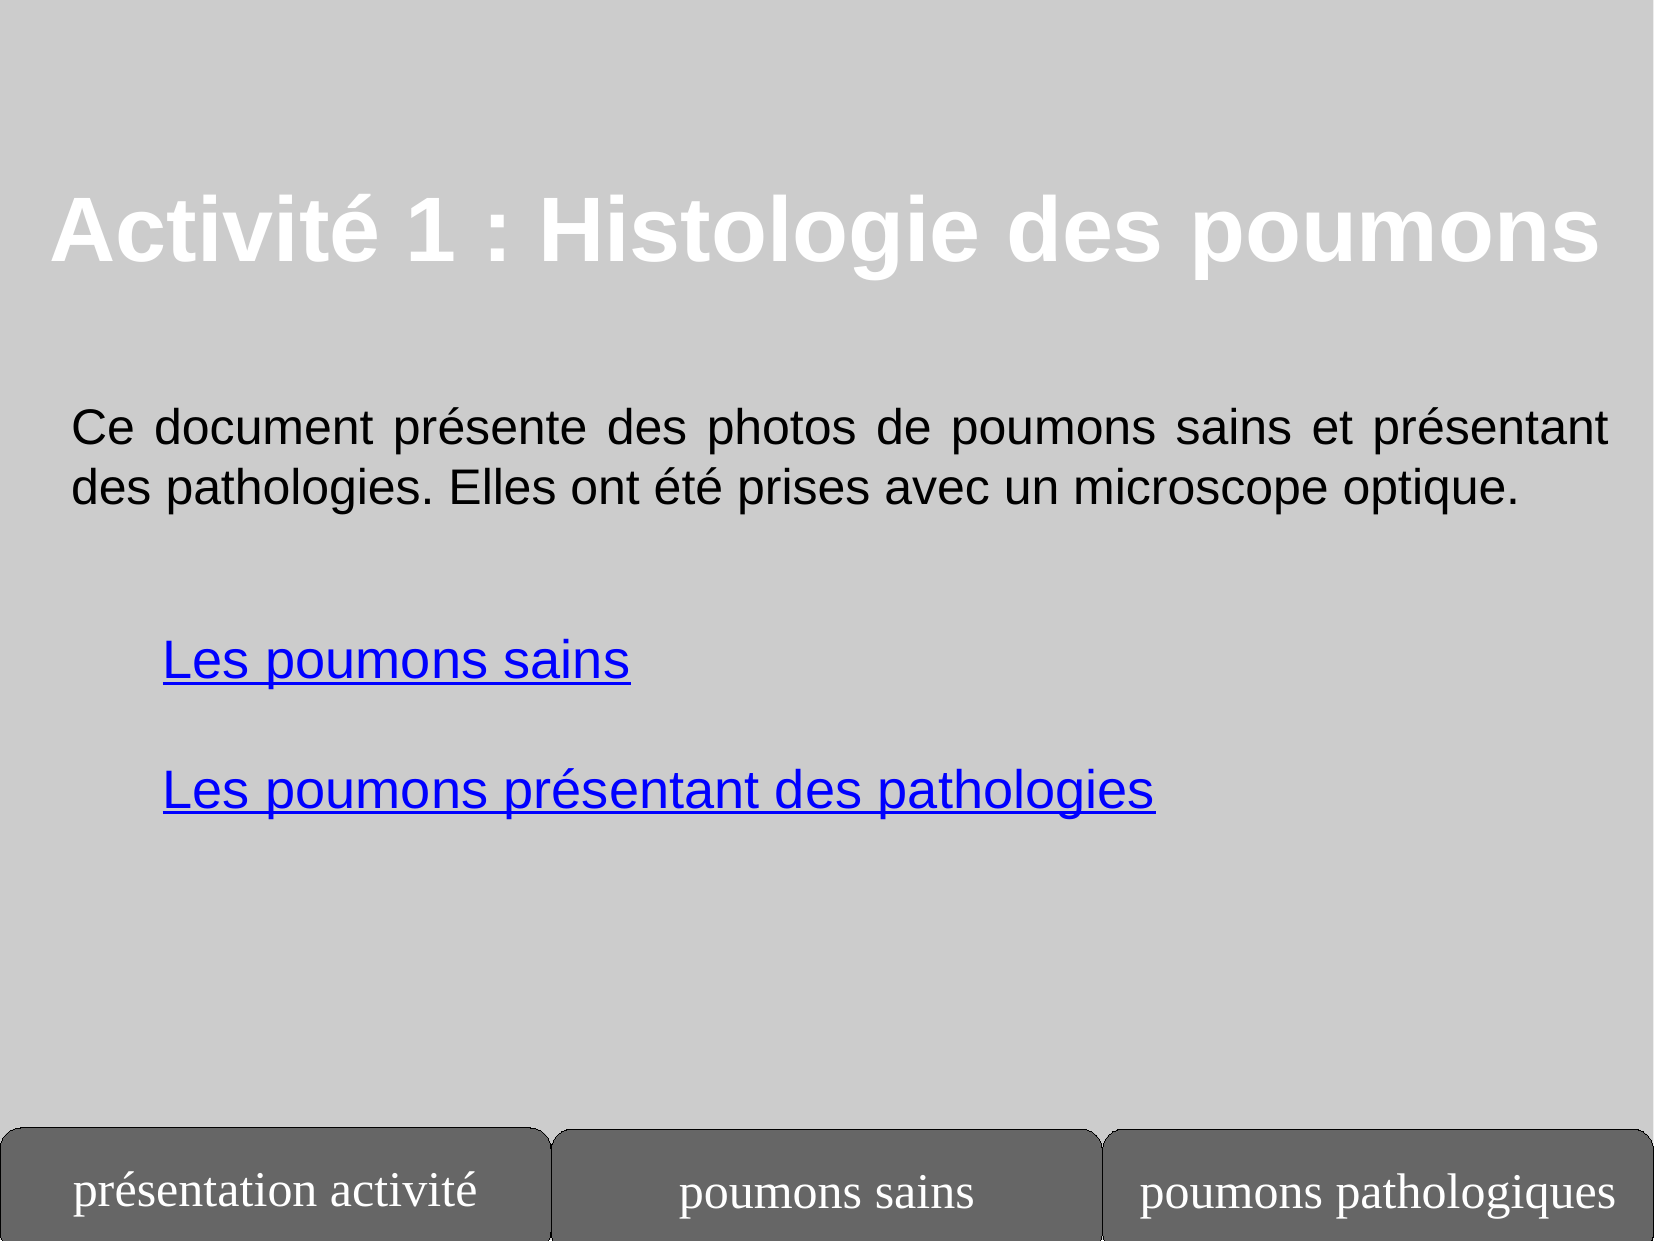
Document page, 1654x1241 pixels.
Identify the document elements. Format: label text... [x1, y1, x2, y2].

title Activité 1 : Histologie des poumons [0, 133, 1654, 326]
text_box Les poumons présentant des pathologies [147, 752, 1536, 828]
text_box Les poumons sains [147, 622, 1536, 698]
text_box Ce document présente des photos de poumons sains et présentant des pathologies. Elles ont été prises avec un microscope optique. [0, 386, 1625, 591]
